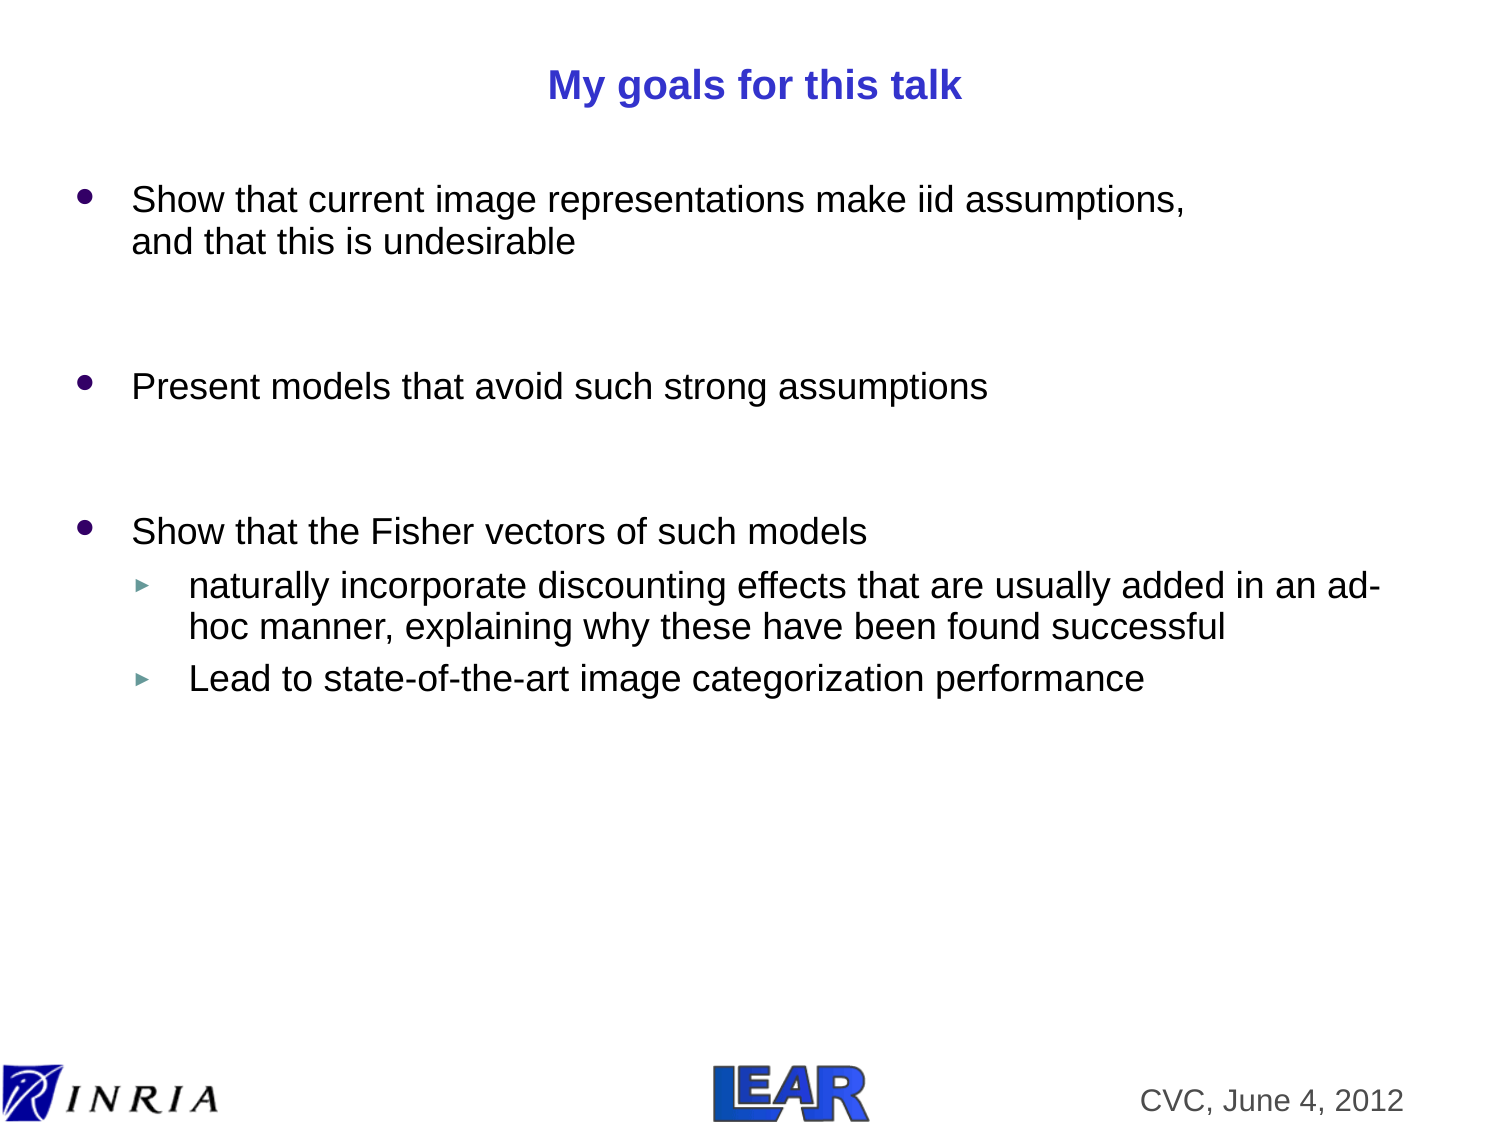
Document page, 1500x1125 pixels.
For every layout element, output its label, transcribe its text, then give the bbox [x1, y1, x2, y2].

picture [709, 1063, 872, 1124]
picture [0, 1050, 361, 1125]
title My goals for this talk [51, 46, 1459, 123]
list Show that current image representations make iid assumptions, and that this is undesirable Present models that avoid such strong assumptions Show that the Fisher vectors of such models naturally incorporate discounting effects that are usually added in an ad-hoc manner, explaining why these have been found successful Lead to state-of-the-art image categorization performance [75, 178, 1425, 987]
